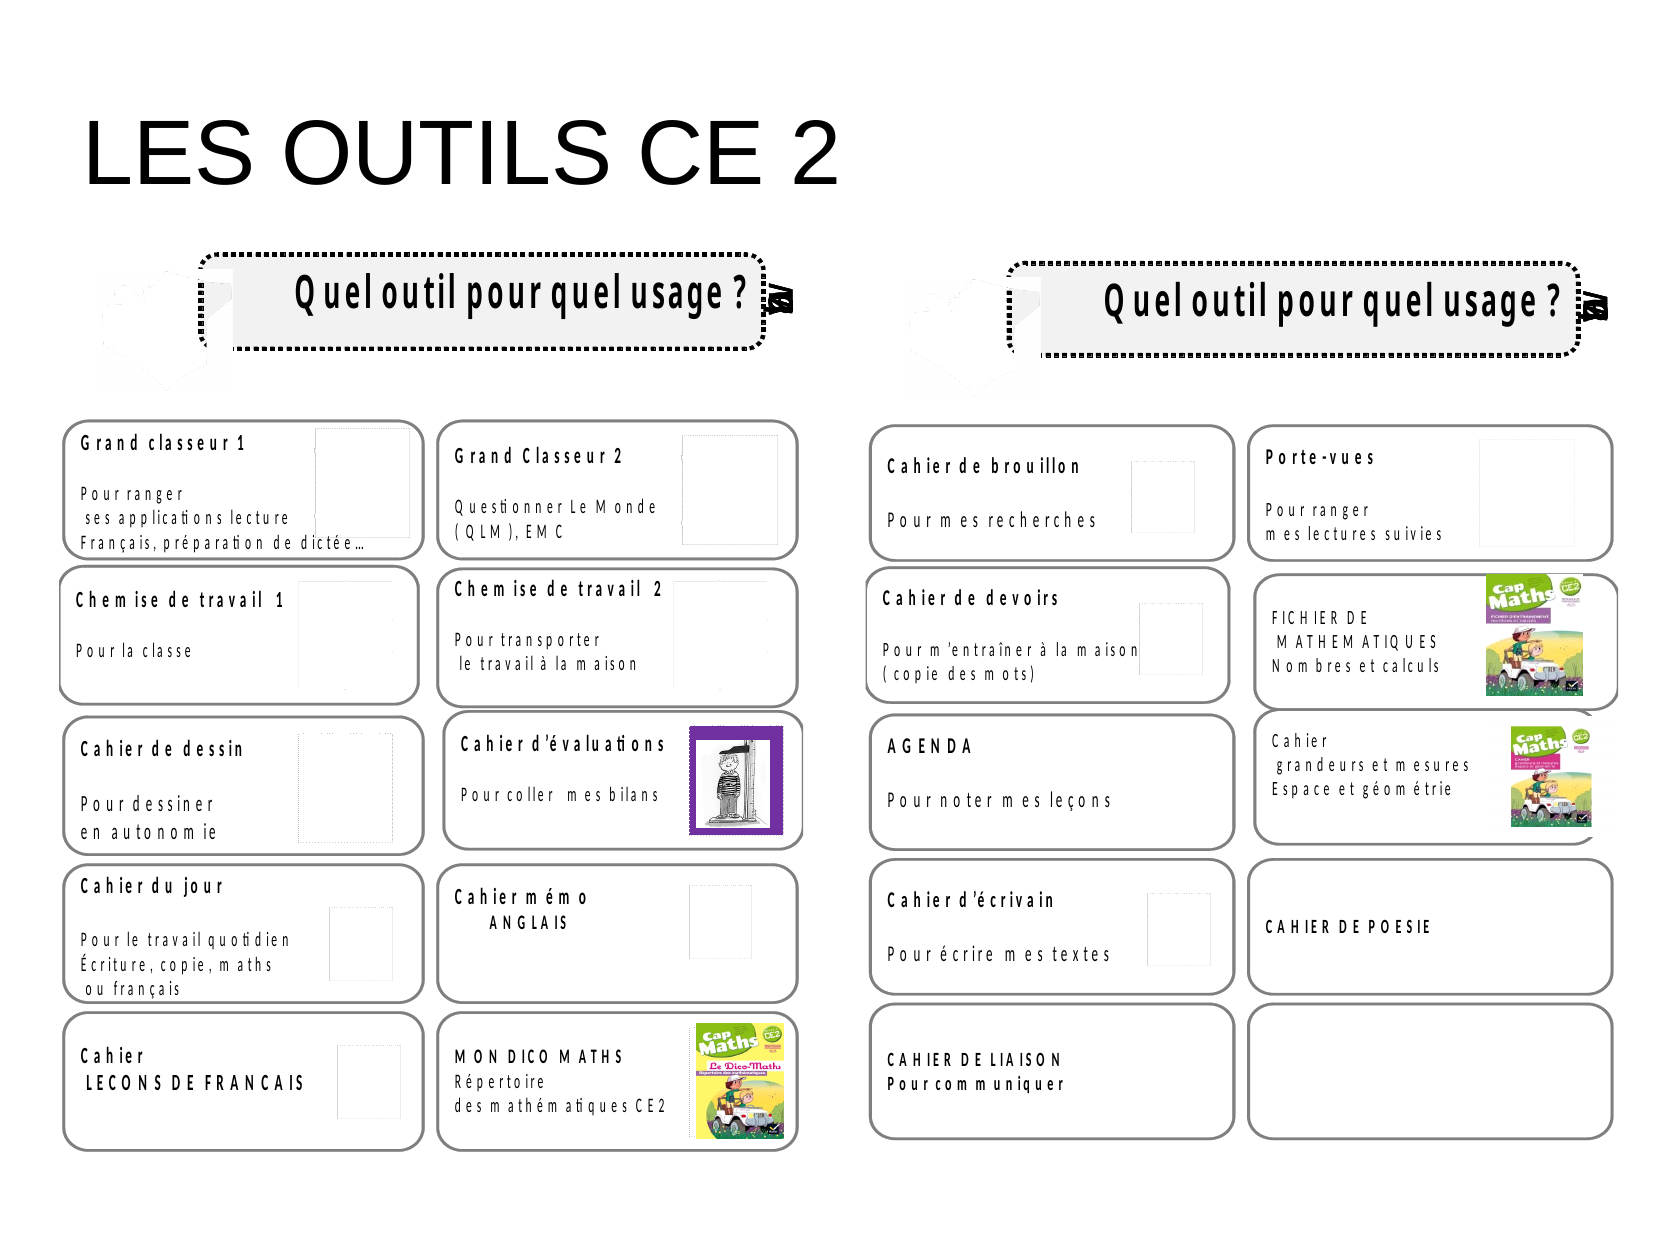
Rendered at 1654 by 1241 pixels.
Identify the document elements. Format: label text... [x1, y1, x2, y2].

picture [59, 236, 804, 1158]
picture [865, 244, 1619, 1146]
title LES OUTILS CE 2 [82, 49, 1571, 257]
